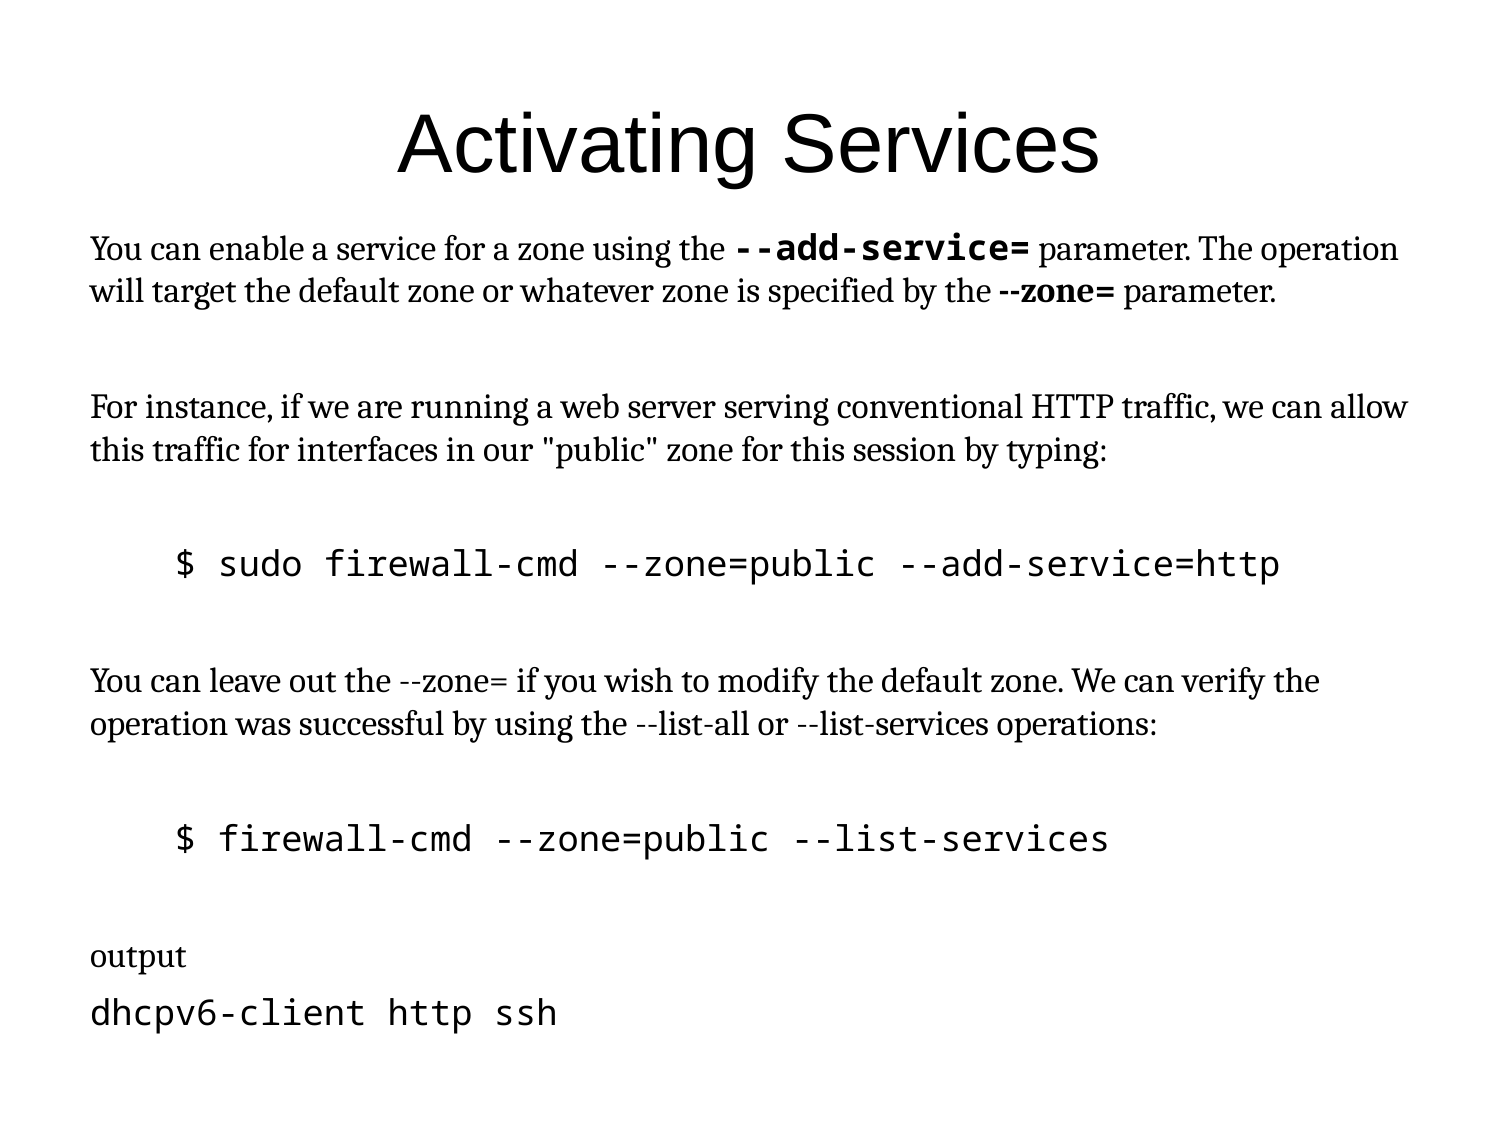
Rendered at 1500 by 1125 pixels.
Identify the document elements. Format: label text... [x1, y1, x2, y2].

title Activating Services [75, 45, 1425, 217]
list You can enable a service for a zone using the --add-service= parameter. The operation will target the default zone or whatever zone is specified by the --zone= parameter. For instance, if we are running a web server serving conventional HTTP traffic, we can allow this traffic for interfaces in our "public" zone for this session by typing: $ sudo firewall-cmd --zone=public --add-service=http You can leave out the --zone= if you wish to modify the default zone. We can verify the operation was successful by using the --list-all or --list-services operations: $ firewall-cmd --zone=public --list-services output dhcpv6-client http ssh [75, 217, 1425, 1081]
